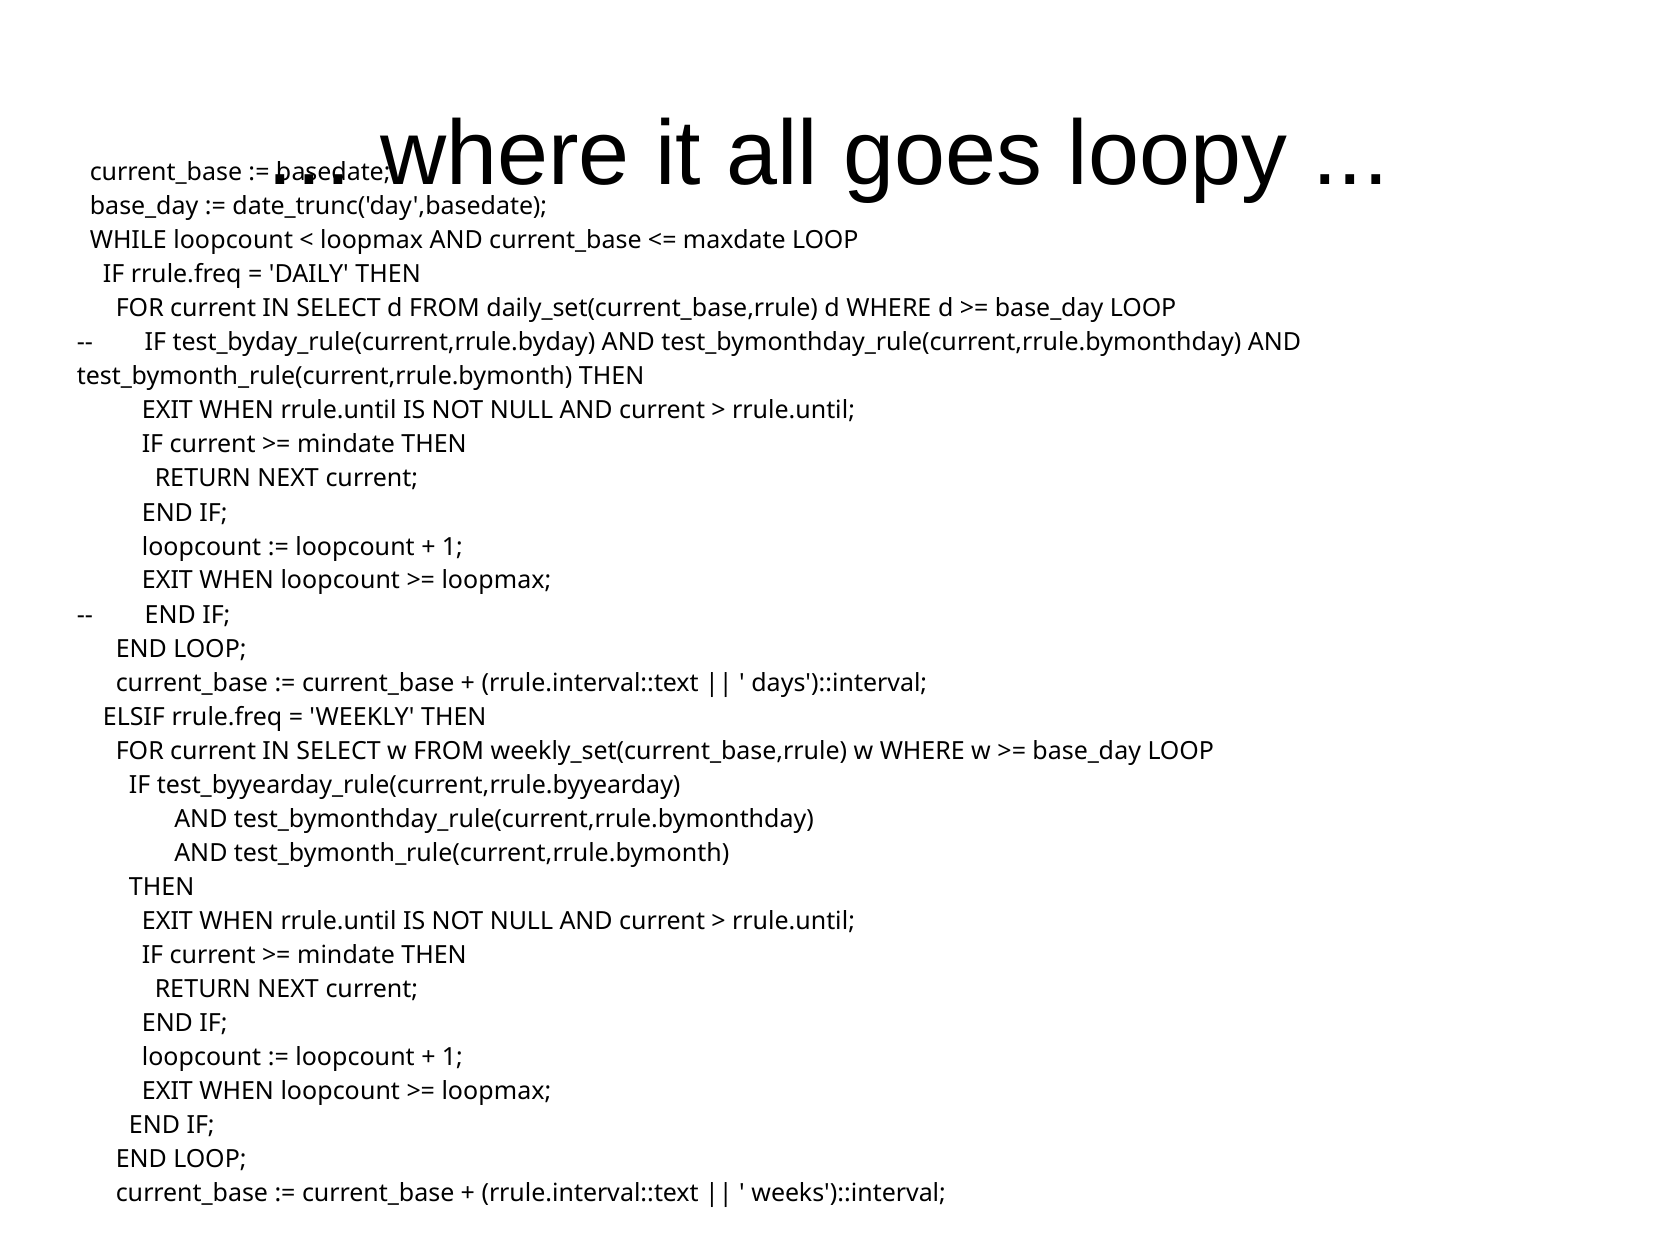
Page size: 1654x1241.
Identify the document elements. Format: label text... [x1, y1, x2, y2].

subtitle current_base := basedate; base_day := date_trunc('day',basedate); WHILE loopcount < loopmax AND current_base <= maxdate LOOP IF rrule.freq = 'DAILY' THEN FOR current IN SELECT d FROM daily_set(current_base,rrule) d WHERE d >= base_day LOOP -- IF test_byday_rule(current,rrule.byday) AND test_bymonthday_rule(current,rrule.bymonthday) AND test_bymonth_rule(current,rrule.bymonth) THEN EXIT WHEN rrule.until IS NOT NULL AND current > rrule.until; IF current >= mindate THEN RETURN NEXT current; END IF; loopcount := loopcount + 1; EXIT WHEN loopcount >= loopmax; -- END IF; END LOOP; current_base := current_base + (rrule.interval::text || ' days')::interval; ELSIF rrule.freq = 'WEEKLY' THEN FOR current IN SELECT w FROM weekly_set(current_base,rrule) w WHERE w >= base_day LOOP IF test_byyearday_rule(current,rrule.byyearday) AND test_bymonthday_rule(current,rrule.bymonthday) AND test_bymonth_rule(current,rrule.bymonth) THEN EXIT WHEN rrule.until IS NOT NULL AND current > rrule.until; IF current >= mindate THEN RETURN NEXT current; END IF; loopcount := loopcount + 1; EXIT WHEN loopcount >= loopmax; END IF; END LOOP; current_base := current_base + (rrule.interval::text || ' weeks')::interval; [76, 206, 1565, 1156]
title … where it all goes loopy ... [82, 49, 1571, 257]
